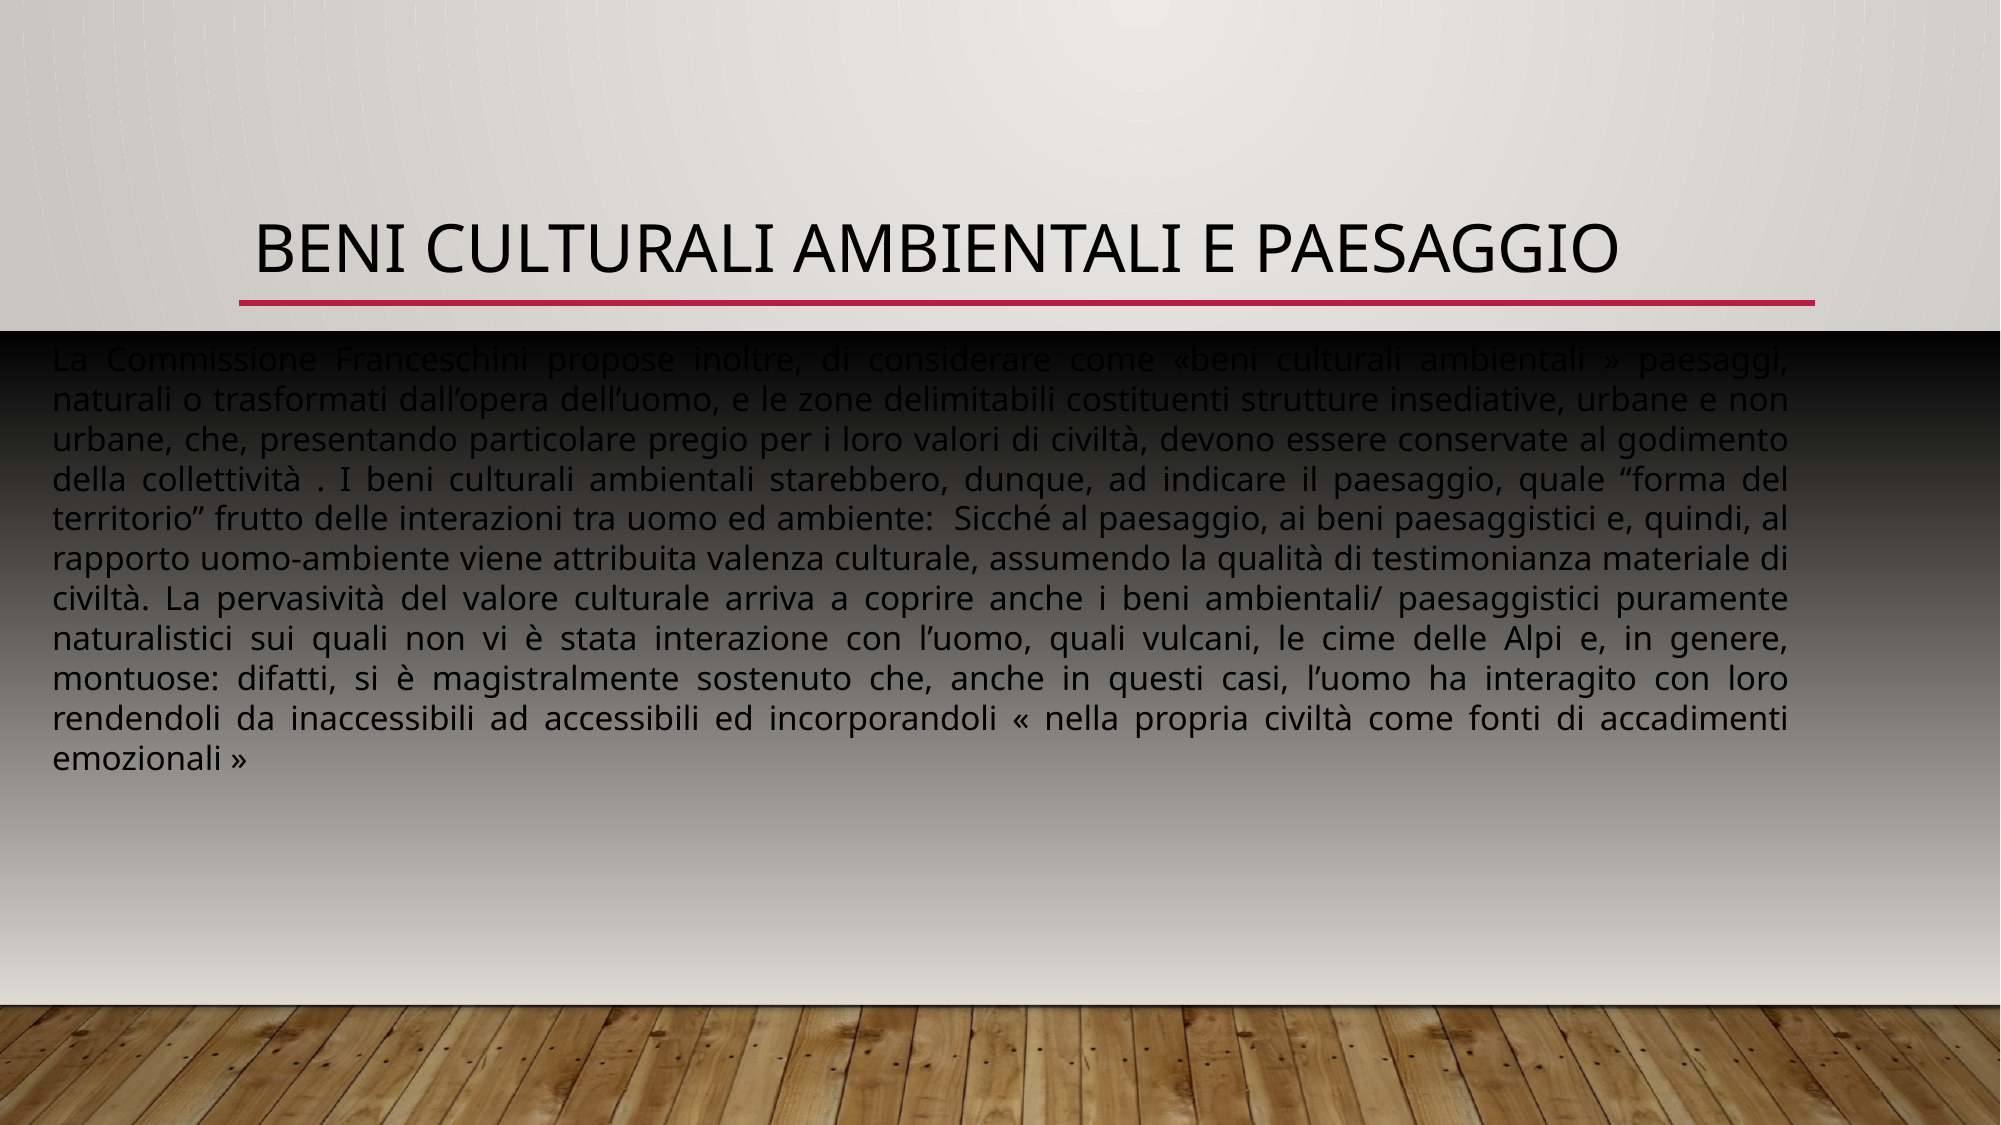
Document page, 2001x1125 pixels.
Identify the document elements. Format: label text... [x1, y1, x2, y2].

title Beni culturali ambientali e paesaggio [238, 207, 1814, 305]
list La Commissione Franceschini propose inoltre, di considerare come «beni culturali ambientali » paesaggi, naturali o trasformati dall’opera dell’uomo, e le zone delimitabili costituenti strutture insediative, urbane e non urbane, che, presentando particolare pregio per i loro valori di civiltà, devono essere conservate al godimento della collettività . I beni culturali ambientali starebbero, dunque, ad indicare il paesaggio, quale “forma del territorio” frutto delle interazioni tra uomo ed ambiente: Sicché al paesaggio, ai beni paesaggistici e, quindi, al rapporto uomo-ambiente viene attribuita valenza culturale, assumendo la qualità di testimonianza materiale di civiltà. La pervasività del valore culturale arriva a coprire anche i beni ambientali/ paesaggistici puramente naturalistici sui quali non vi è stata interazione con l’uomo, quali vulcani, le cime delle Alpi e, in genere, montuose: difatti, si è magistralmente sostenuto che, anche in questi casi, l’uomo ha interagito con loro rendendoli da inaccessibili ad accessibili ed incorporandoli « nella propria civiltà come fonti di accadimenti emozionali » [37, 330, 1814, 897]
